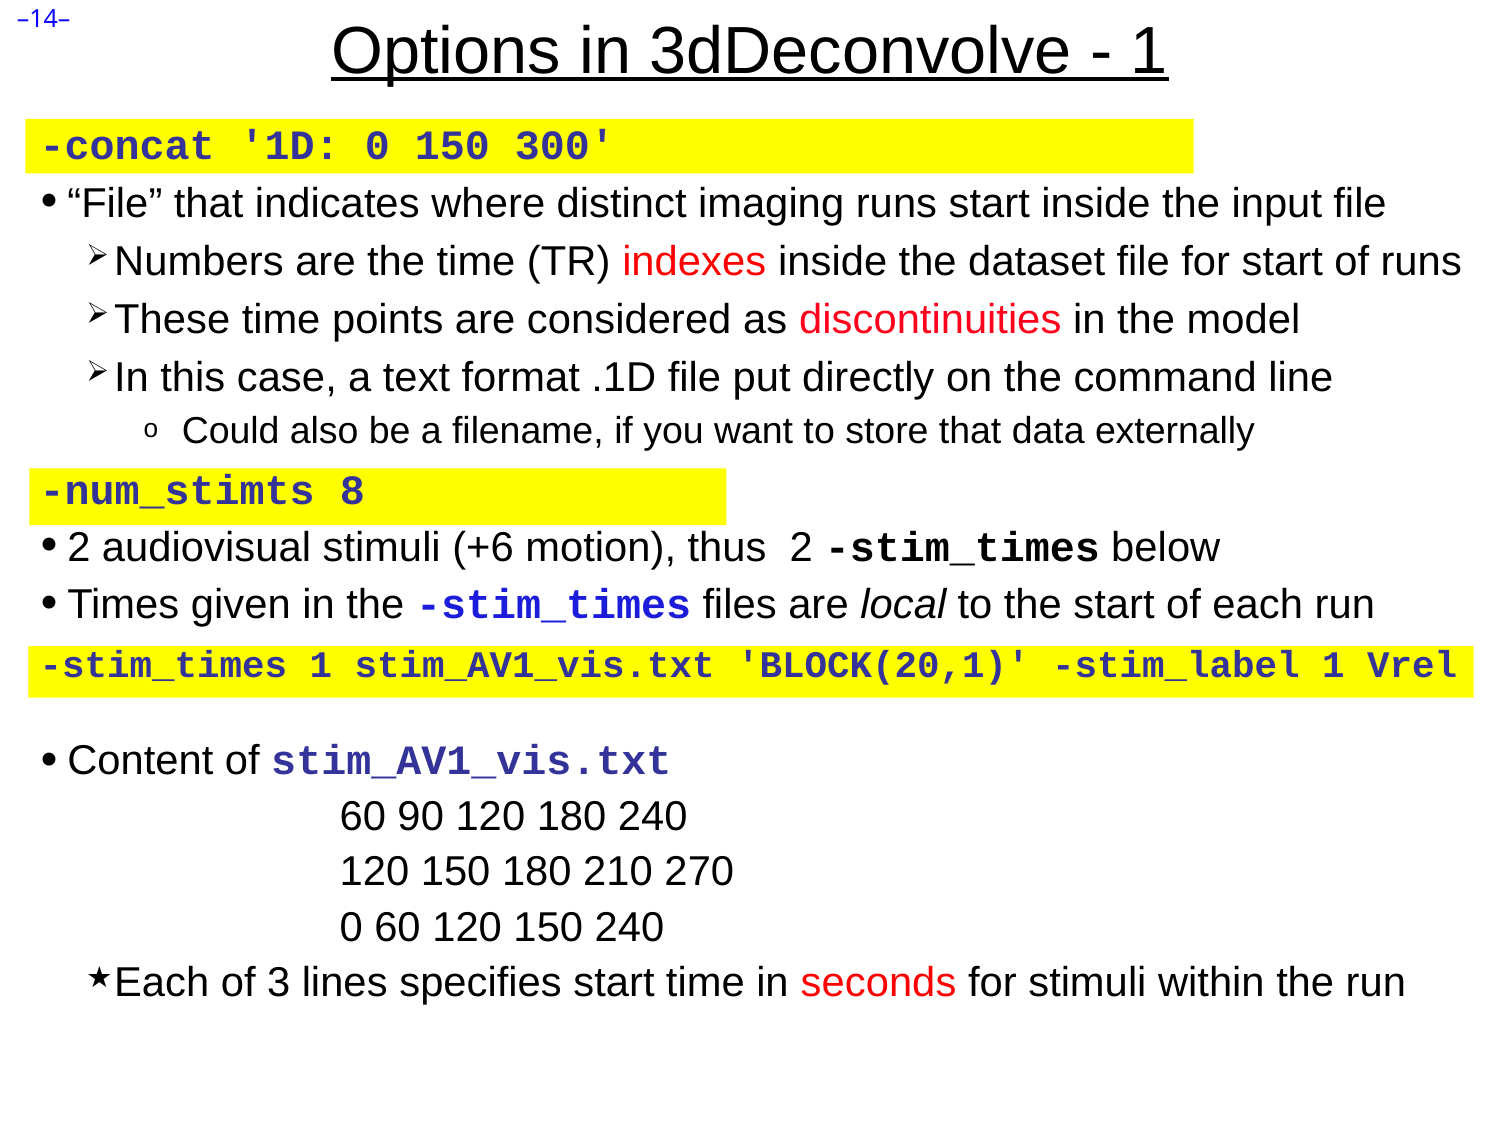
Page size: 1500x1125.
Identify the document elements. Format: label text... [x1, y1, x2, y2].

title Options in 3dDeconvolve - 1 [112, 4, 1388, 89]
list -concat '1D: 0 150 300' “File” that indicates where distinct imaging runs start inside the input file Numbers are the time (TR) indexes inside the dataset file for start of runs These time points are considered as discontinuities in the model In this case, a text format .1D file put directly on the command line Could also be a filename, if you want to store that data externally -num_stimts 8 2 audiovisual stimuli (+6 motion), thus 2 -stim_times below Times given in the -stim_times files are local to the start of each run -stim_times 1 stim_AV1_vis.txt 'BLOCK(20,1)' -stim_label 1 Vrel Content of stim_AV1_vis.txt 60 90 120 180 240 120 150 180 210 270 0 60 120 150 240 Each of 3 lines specifies start time in seconds for stimuli within the run [24, 110, 1500, 1061]
